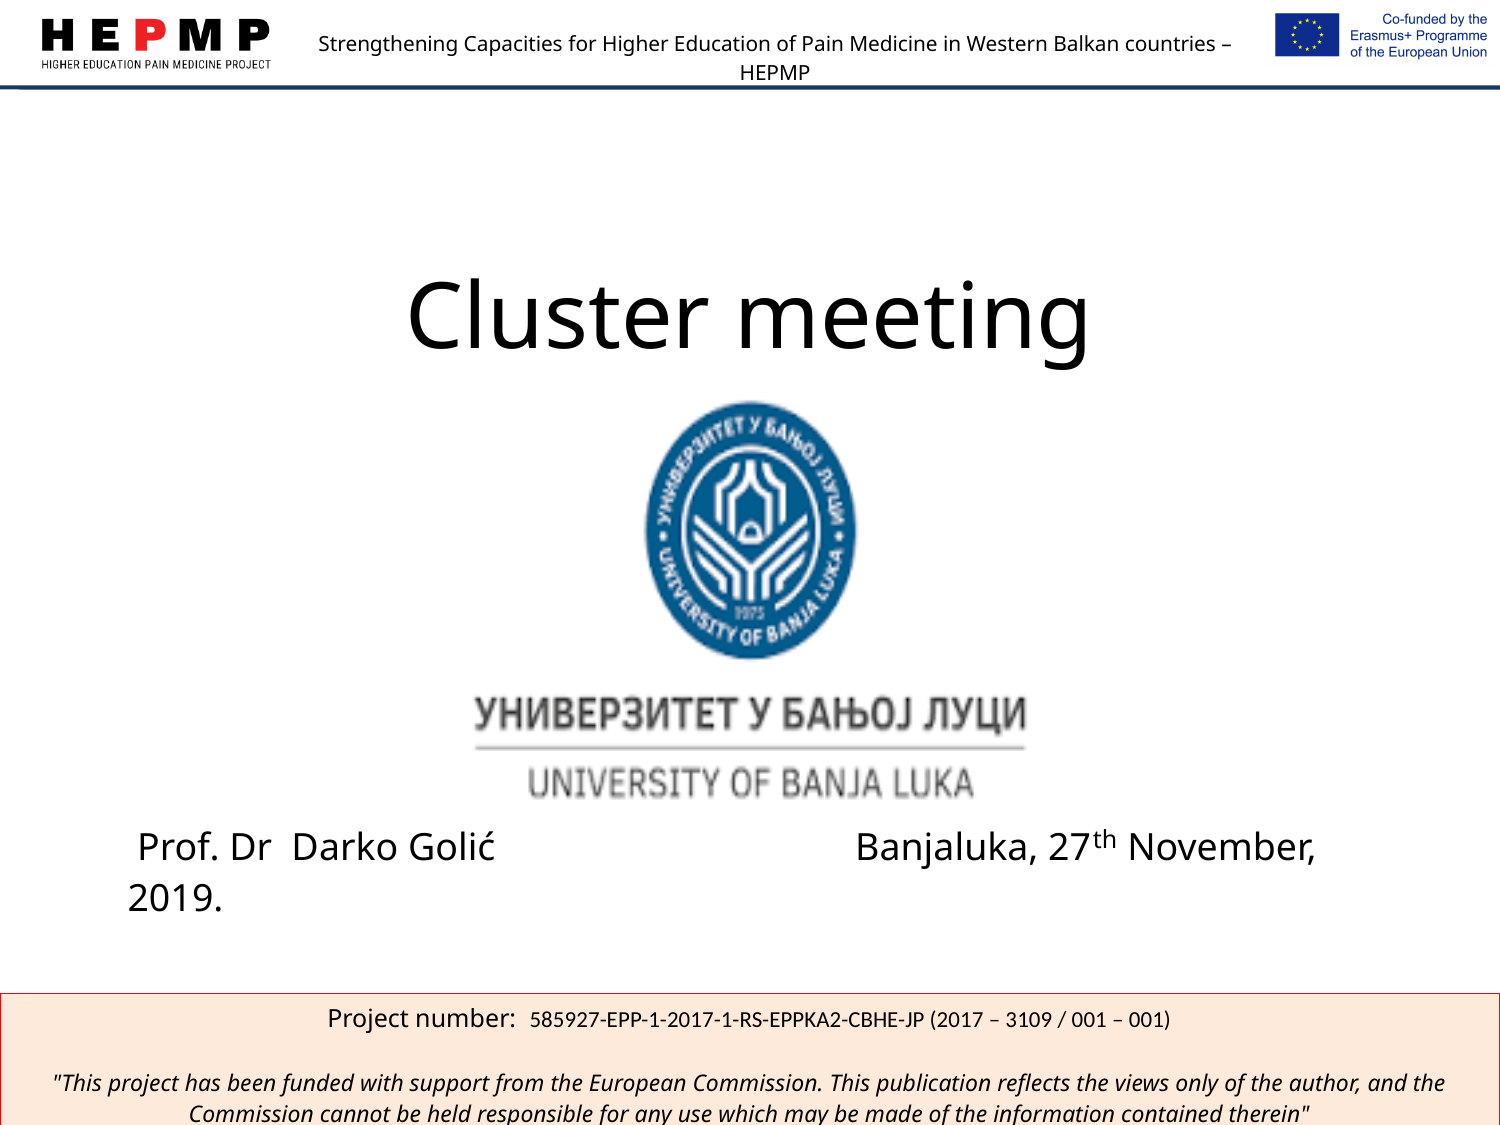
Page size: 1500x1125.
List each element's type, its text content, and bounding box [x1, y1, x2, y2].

subtitle Cluster meeting [225, 249, 1275, 438]
picture [420, 389, 1081, 813]
text_box Prof. Dr Darko Golić Banjaluka, 27th November, 2019. [112, 812, 1388, 925]
picture [1262, 1, 1498, 69]
